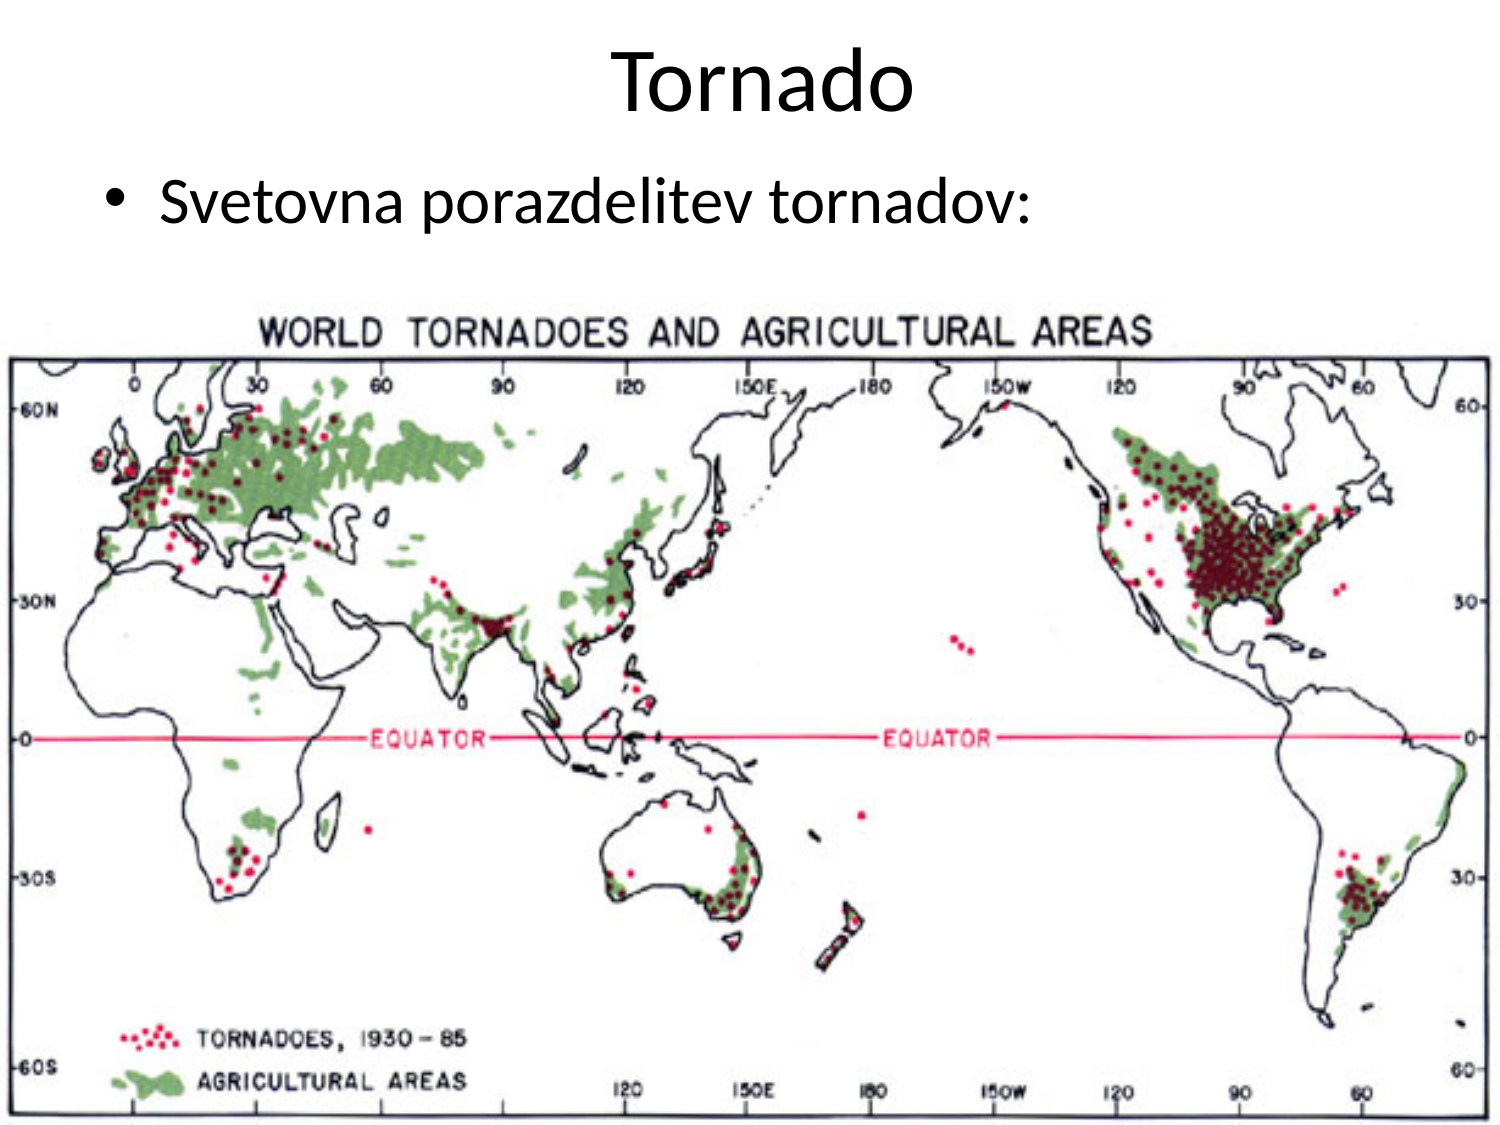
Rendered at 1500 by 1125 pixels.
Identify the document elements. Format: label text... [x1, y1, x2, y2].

picture [0, 302, 1500, 1125]
list Svetovna porazdelitev tornadov: [88, 149, 1439, 302]
title Tornado [88, 0, 1439, 149]
